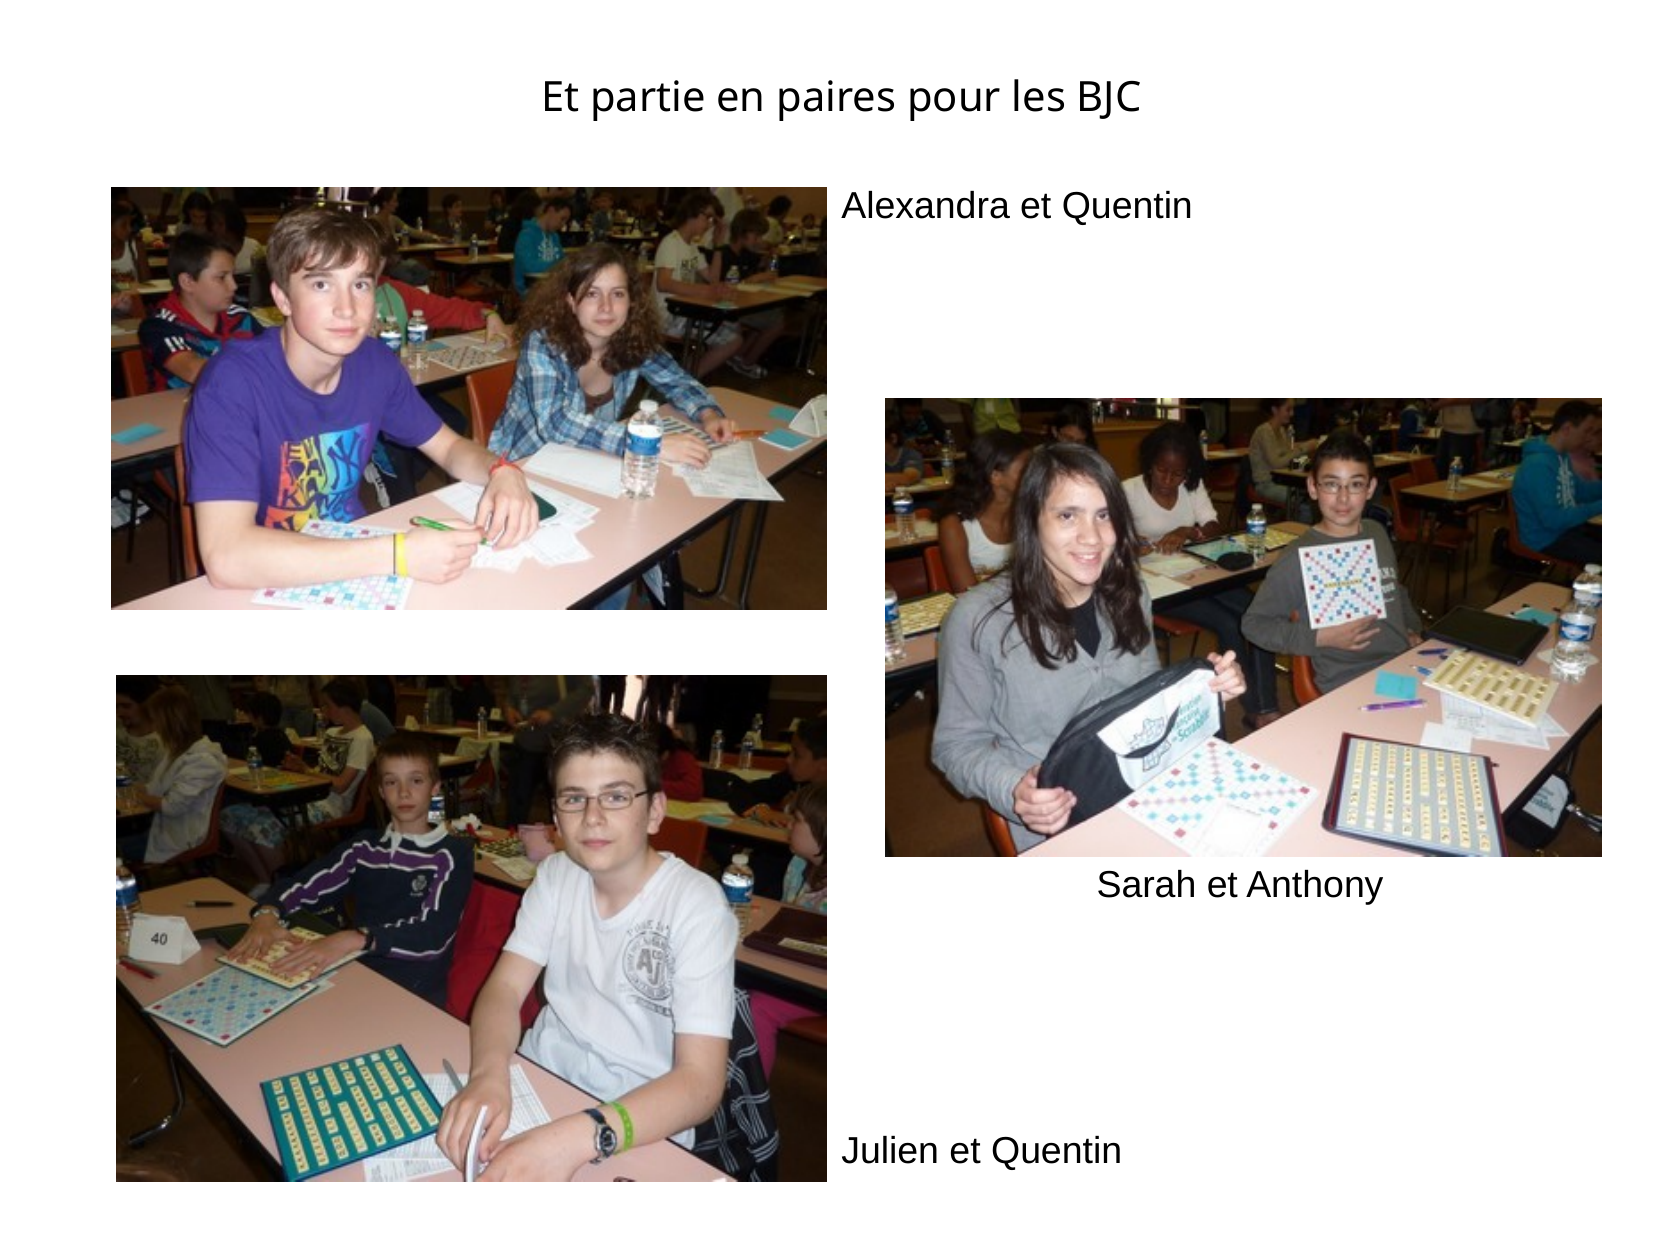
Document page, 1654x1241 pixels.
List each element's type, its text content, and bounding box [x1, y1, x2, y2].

picture [116, 675, 827, 1182]
picture [111, 187, 827, 610]
text_box Et partie en paires pour les BJC [88, 59, 1595, 132]
picture [1549, 463, 1554, 475]
text_box Alexandra et Quentin [826, 177, 1270, 235]
text_box Sarah et Anthony [974, 856, 1506, 914]
picture [885, 398, 1602, 857]
text_box Julien et Quentin [826, 1122, 1359, 1179]
